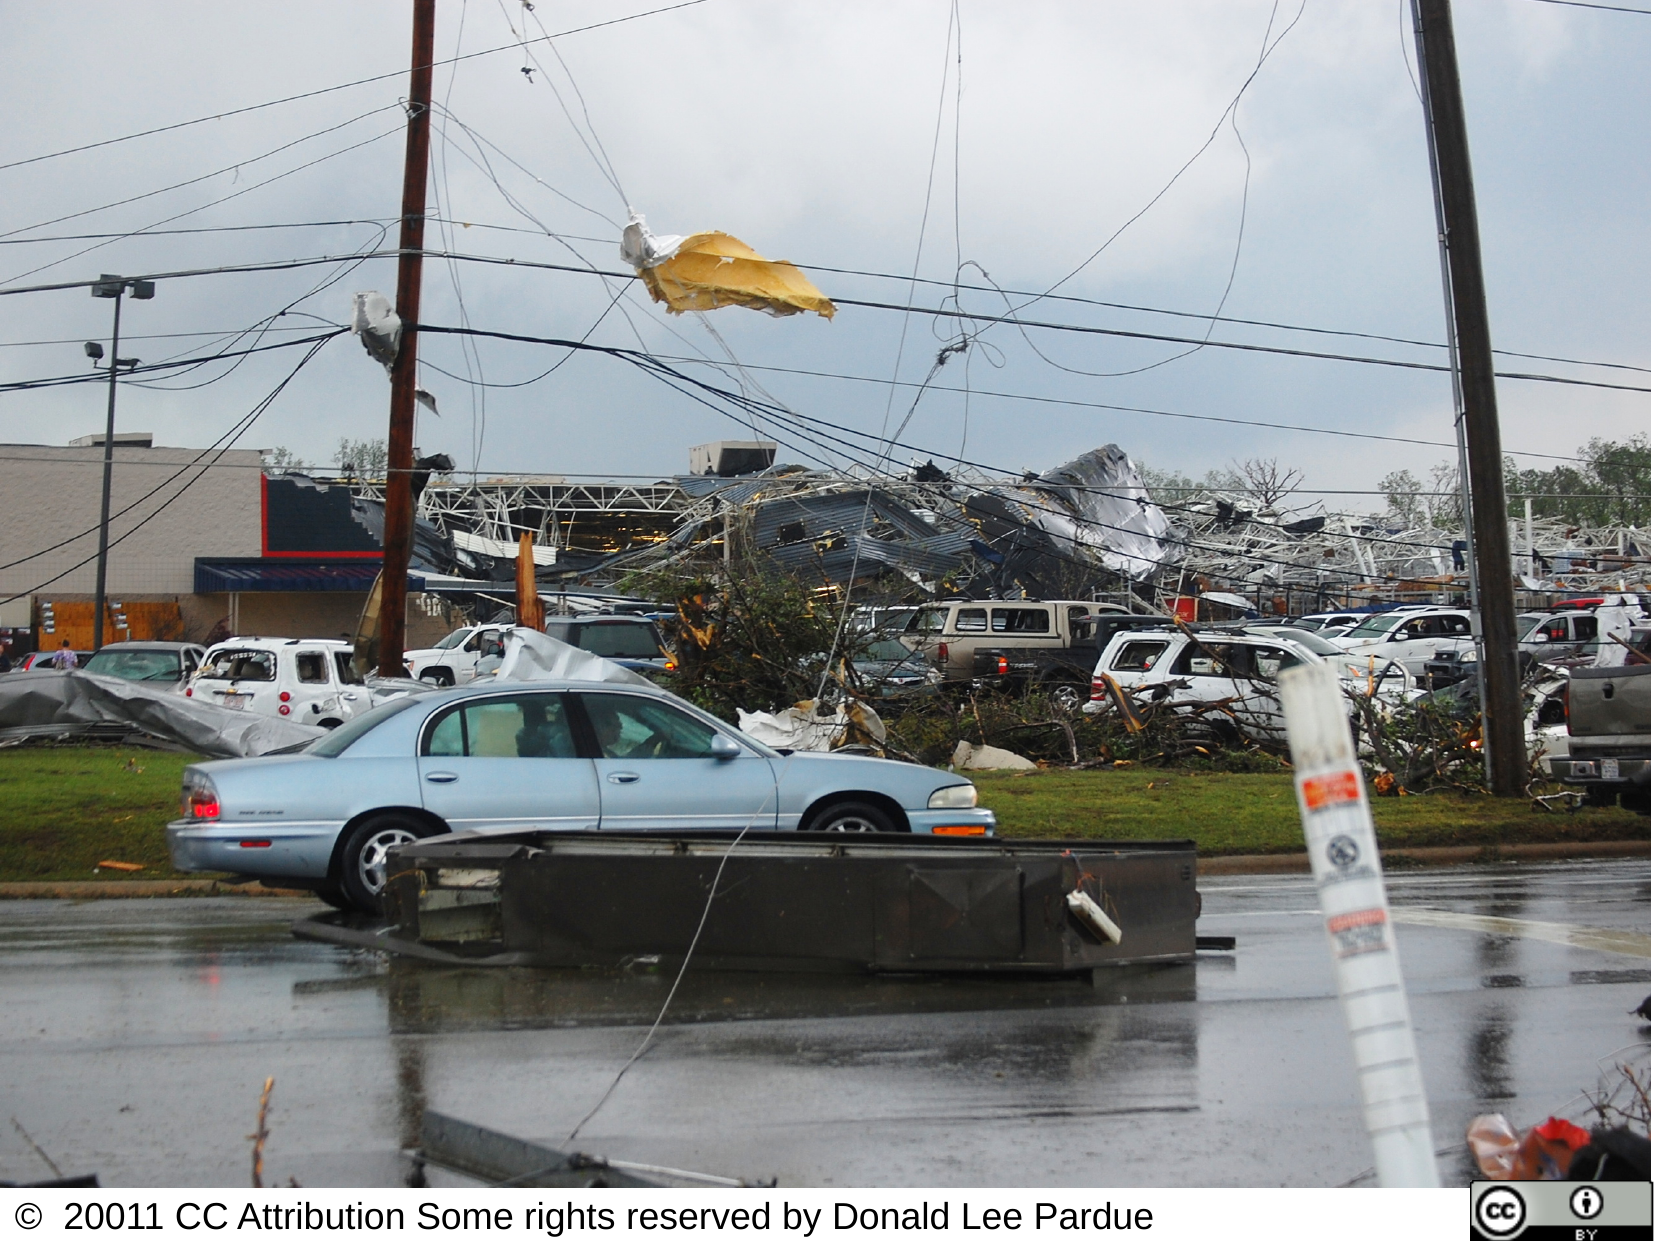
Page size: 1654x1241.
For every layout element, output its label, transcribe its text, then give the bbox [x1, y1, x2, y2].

picture [0, 0, 1654, 1241]
text_box © 20011 CC Attribution Some rights reserved by Donald Lee Pardue [0, 1188, 1470, 1241]
